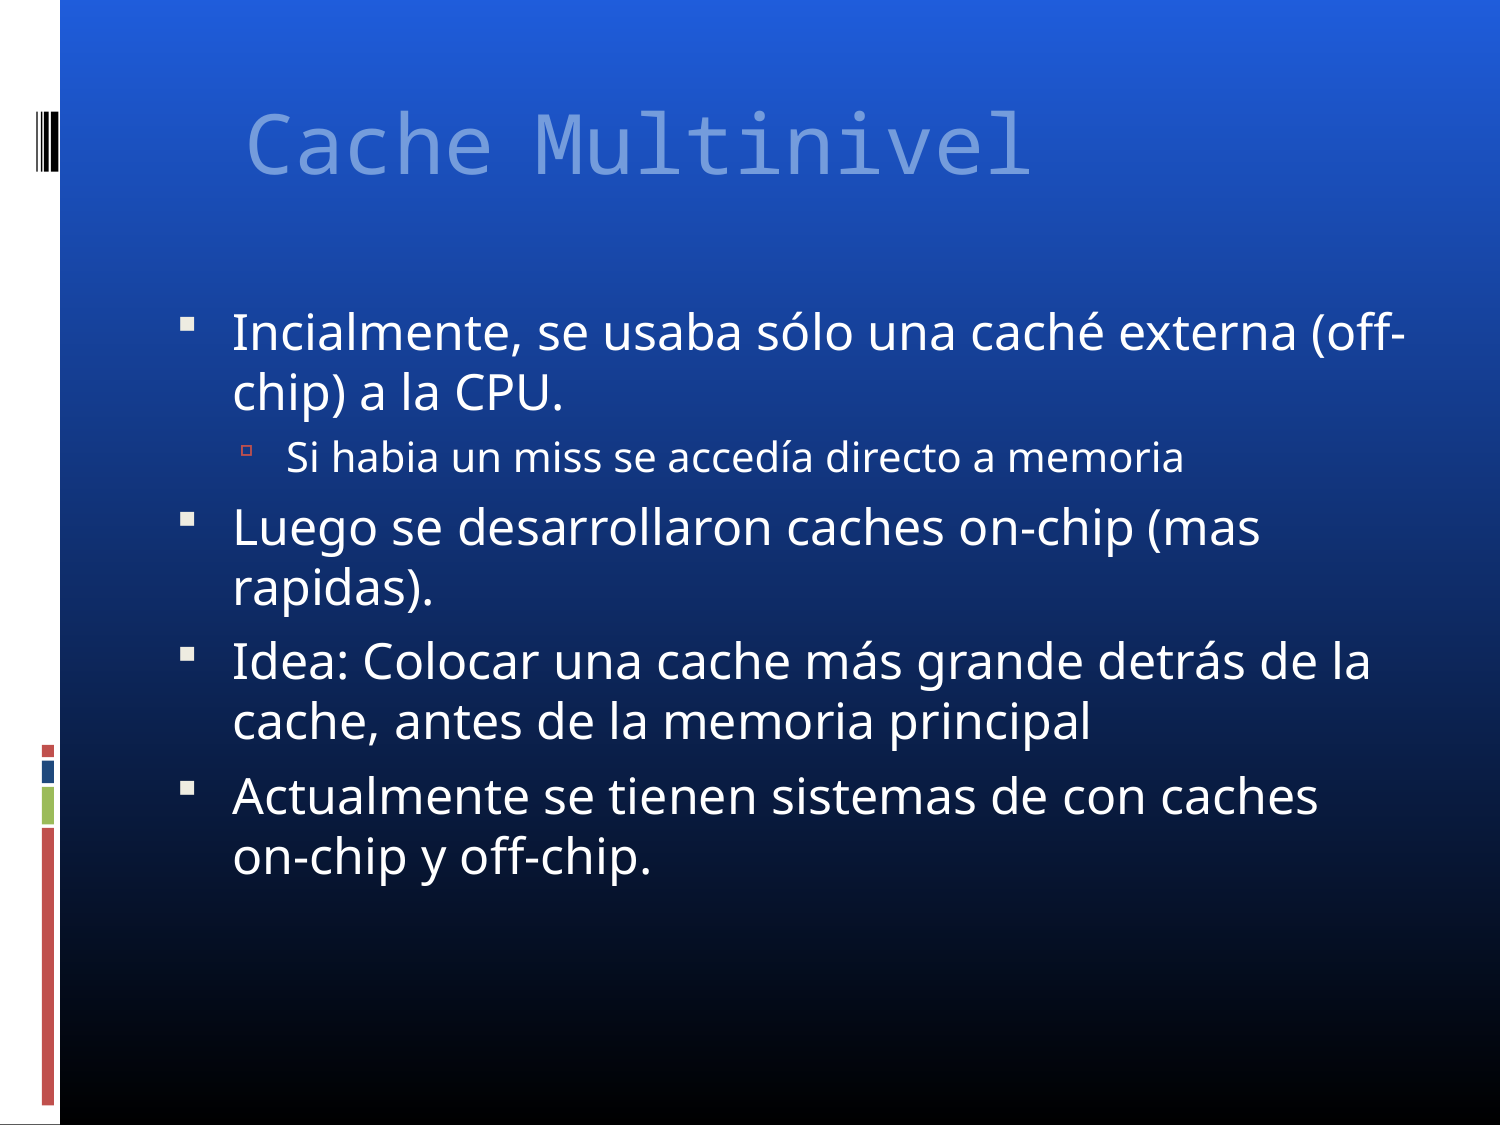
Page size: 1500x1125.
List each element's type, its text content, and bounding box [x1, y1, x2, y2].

list Incialmente, se usaba sólo una caché externa (off-chip) a la CPU. Si habia un miss se accedía directo a memoria Luego se desarrollaron caches on-chip (mas rapidas). Idea: Colocar una cache más grande detrás de la cache, antes de la memoria principal Actualmente se tienen sistemas de con caches on-chip y off-chip. [150, 292, 1426, 1043]
title Cache Multinivel [150, 84, 1426, 235]
